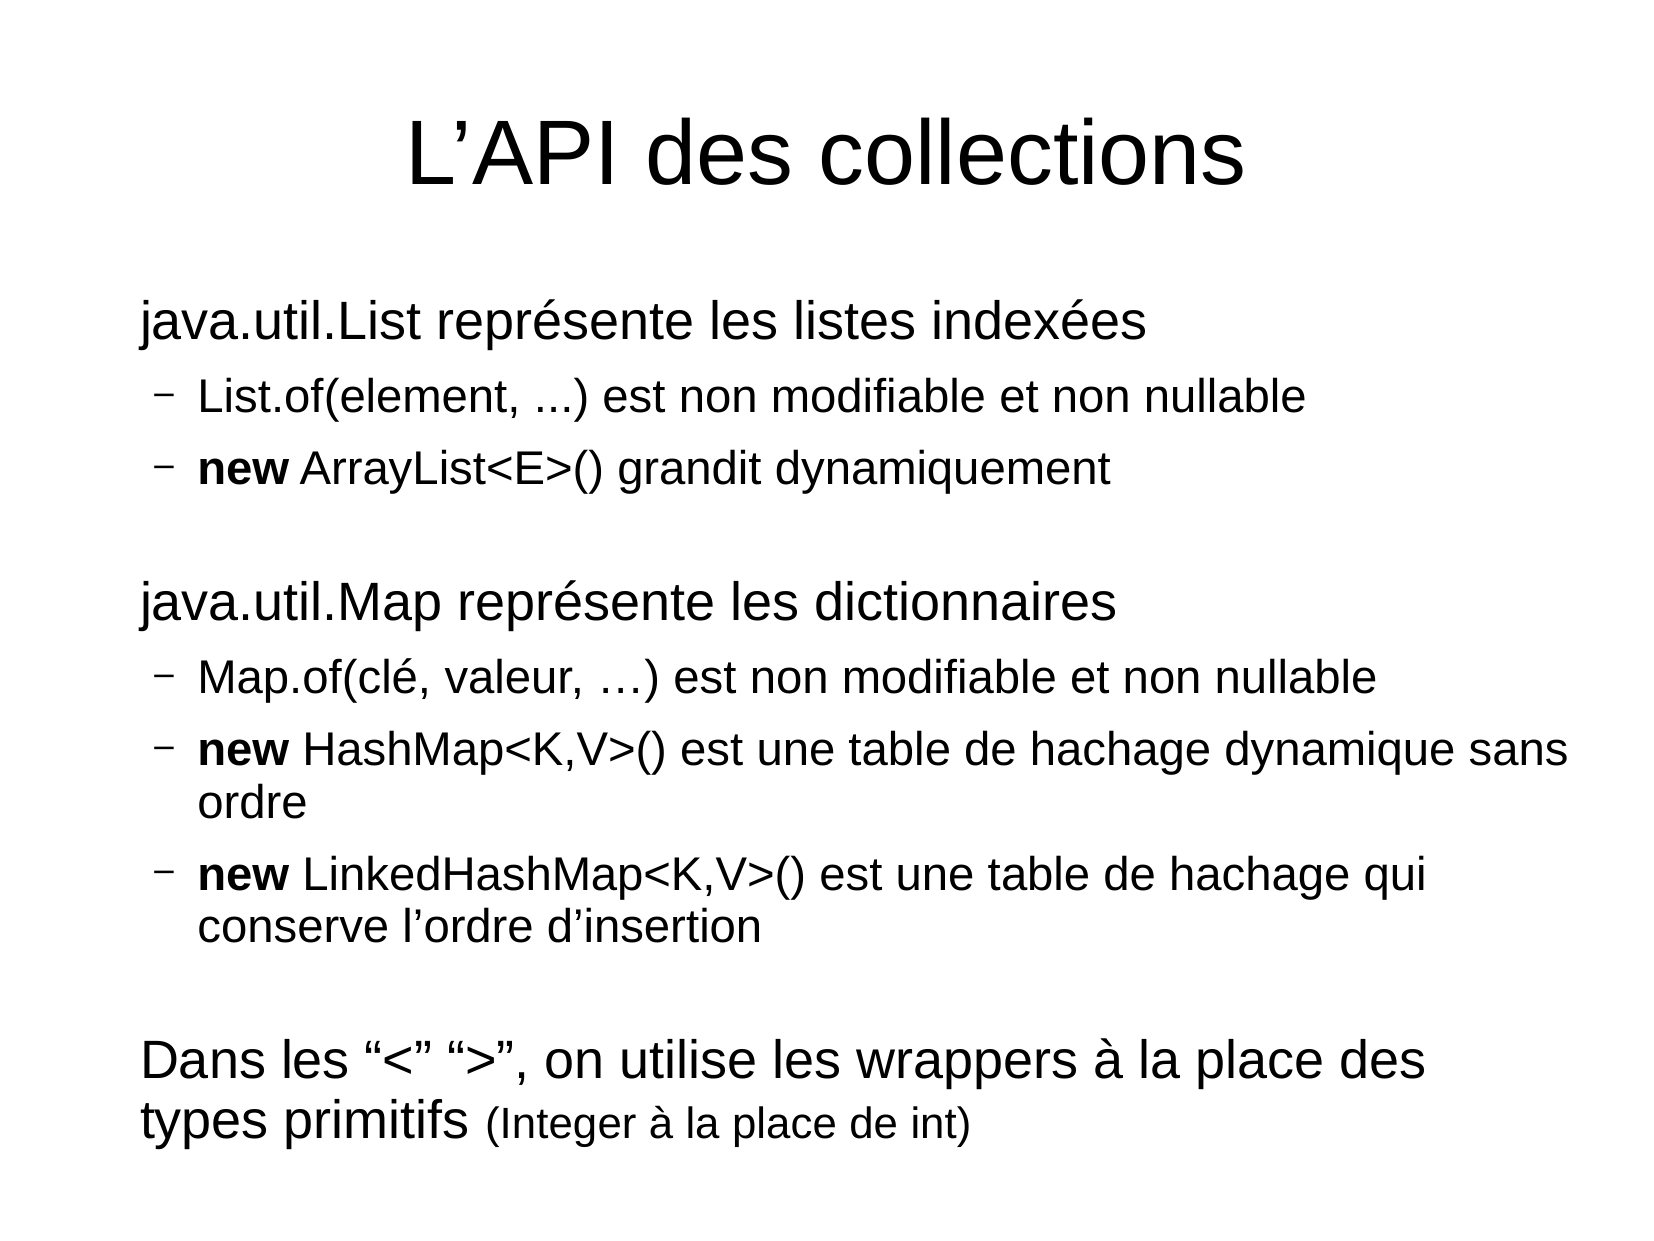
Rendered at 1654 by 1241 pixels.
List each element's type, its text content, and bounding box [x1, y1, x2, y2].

title L’API des collections [82, 49, 1571, 257]
list java.util.List représente les listes indexées List.of(element, ...) est non modifiable et non nullable new ArrayList<E>() grandit dynamiquement java.util.Map représente les dictionnaires Map.of(clé, valeur, …) est non modifiable et non nullable new HashMap<K,V>() est une table de hachage dynamique sans ordre new LinkedHashMap<K,V>() est une table de hachage qui conserve l’ordre d’insertion Dans les “<” “>”, on utilise les wrappers à la place des types primitifs (Integer à la place de int) [82, 290, 1571, 1156]
